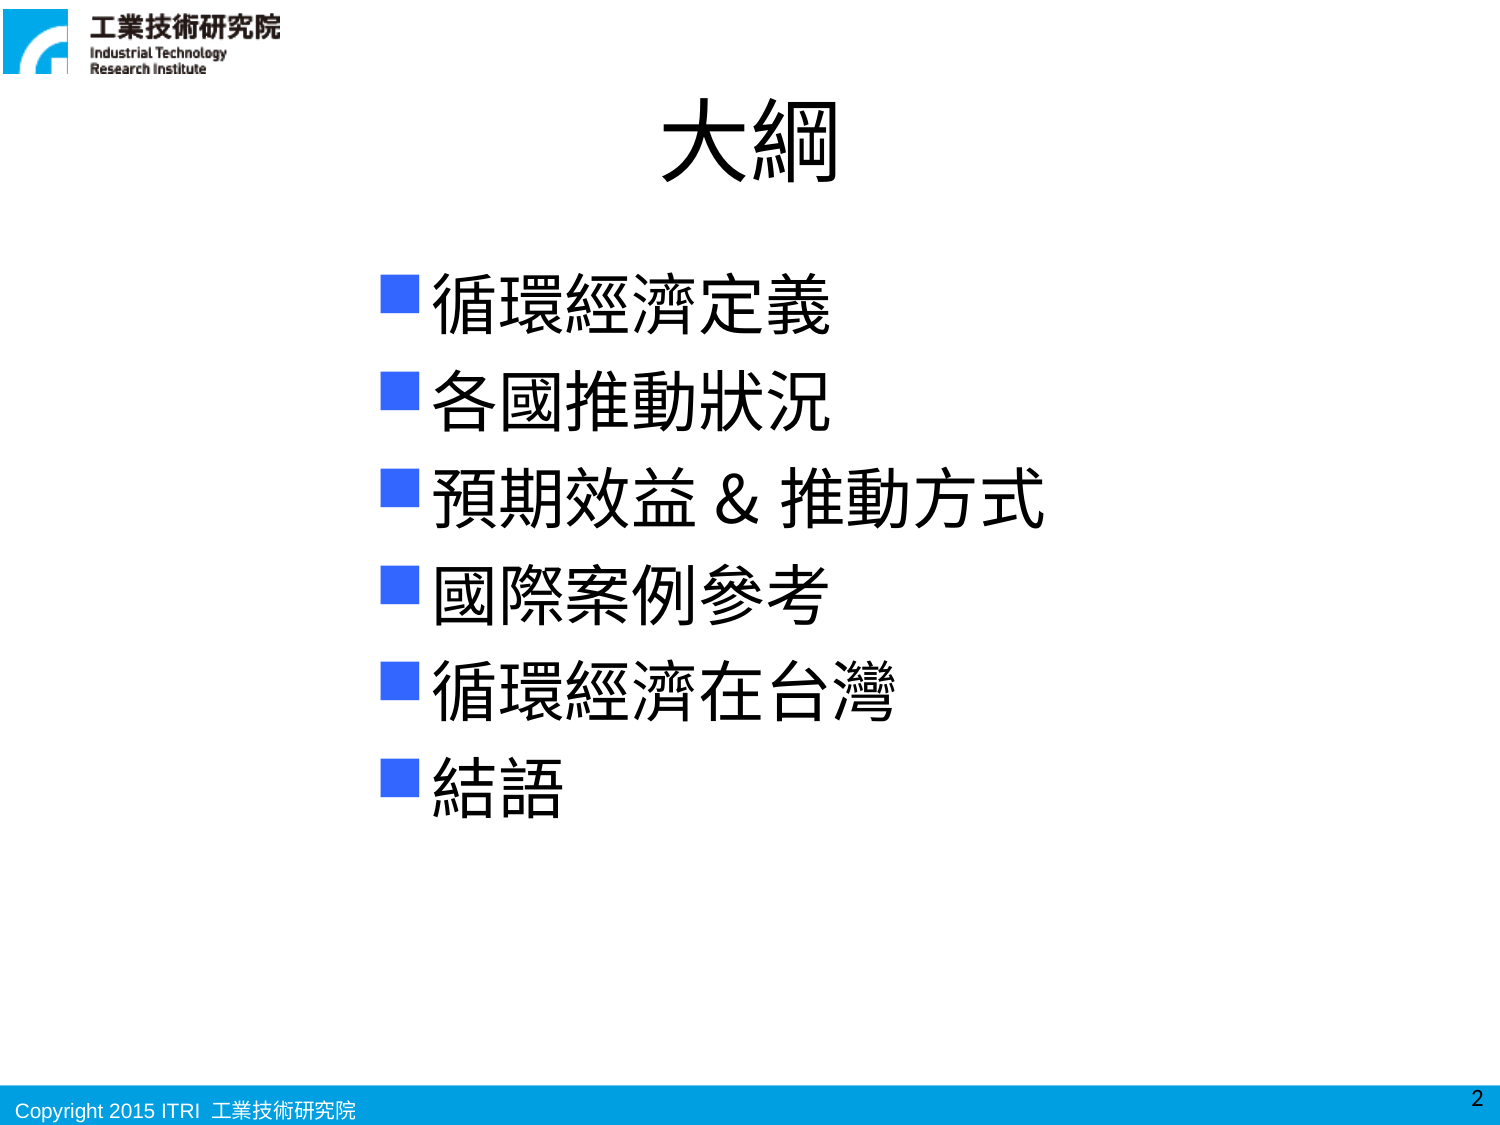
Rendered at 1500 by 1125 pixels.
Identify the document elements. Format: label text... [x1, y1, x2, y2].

title 大綱 [75, 45, 1426, 233]
list 循環經濟定義 各國推動狀況 預期效益&推動方式 國際案例參考 循環經濟在台灣 結語 [360, 255, 1166, 1052]
picture [19, 9, 280, 74]
text_box <編號> [1148, 1066, 1499, 1125]
